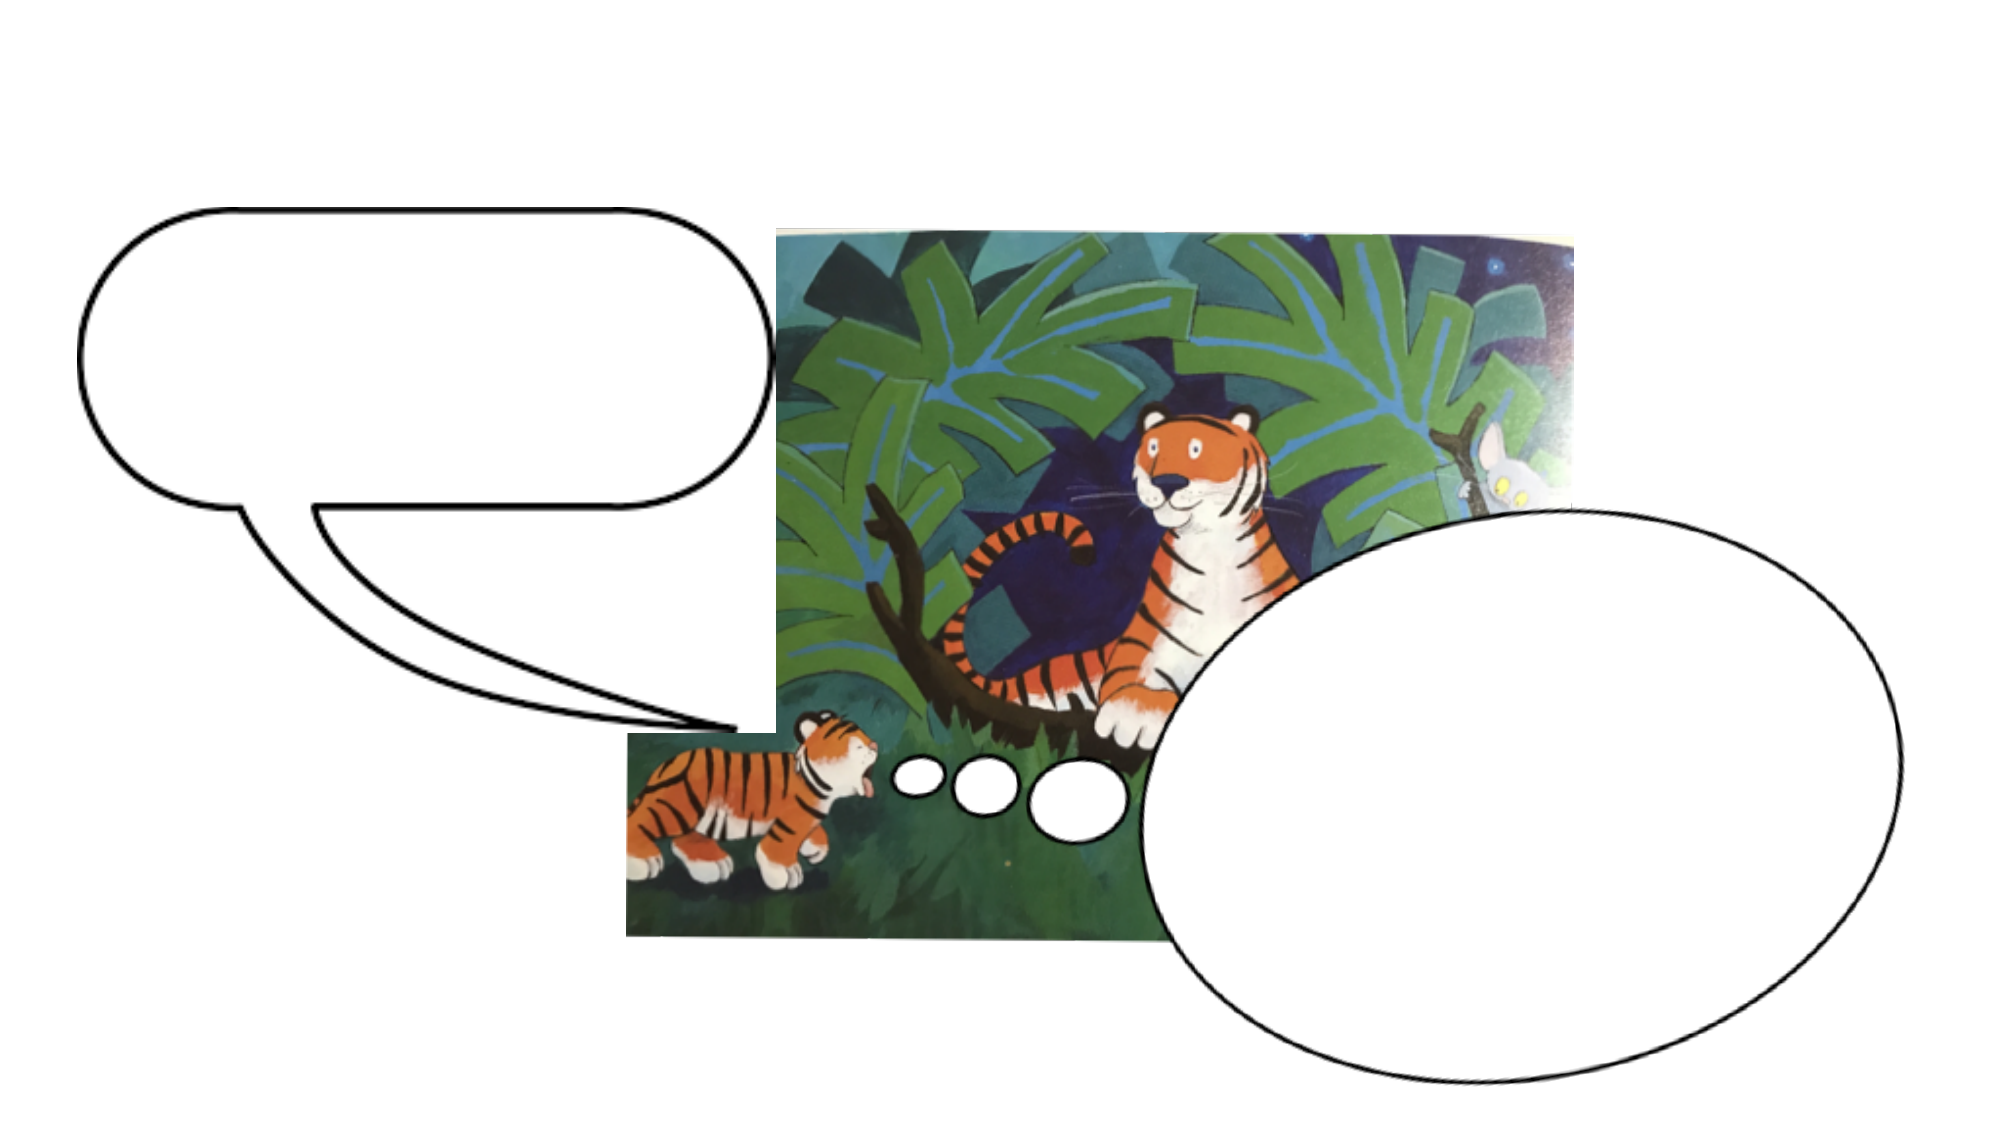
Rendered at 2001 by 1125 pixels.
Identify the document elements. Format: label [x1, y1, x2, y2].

picture [77, 207, 1955, 1125]
